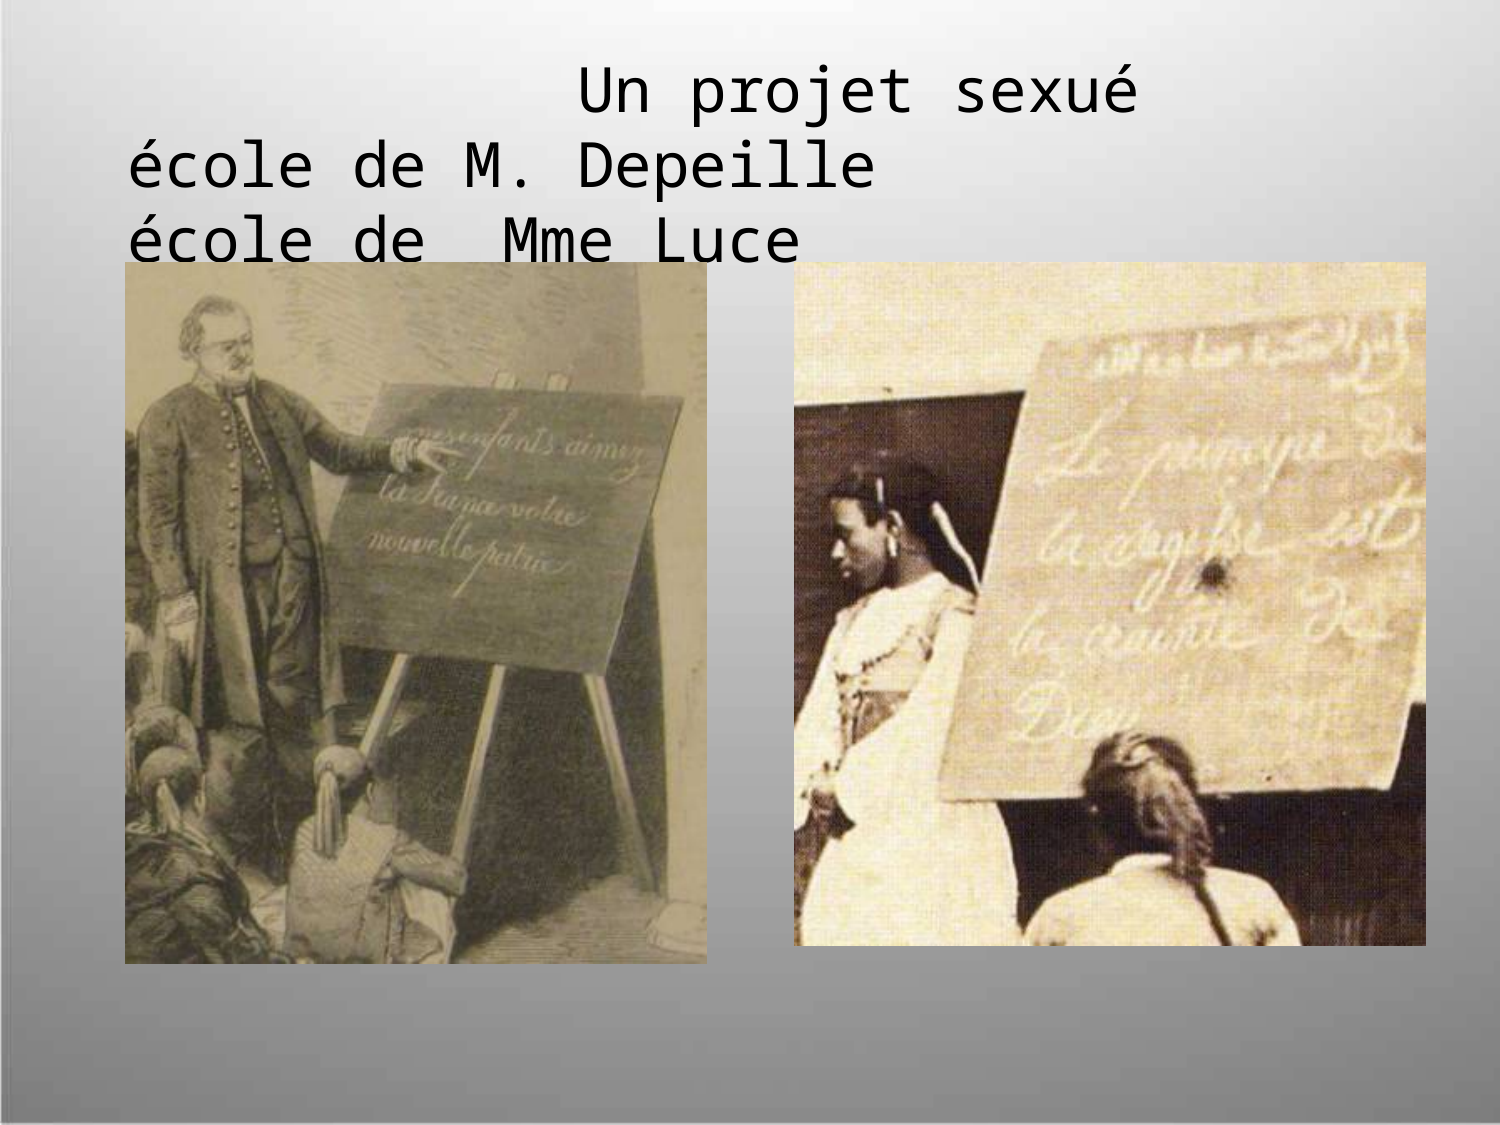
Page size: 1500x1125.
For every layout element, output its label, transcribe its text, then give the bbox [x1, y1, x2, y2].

list [762, 324, 1388, 1000]
title Un projet sexué école de M. Depeille école de Mme Luce [112, 37, 1388, 288]
picture [0, 0, 1500, 1125]
